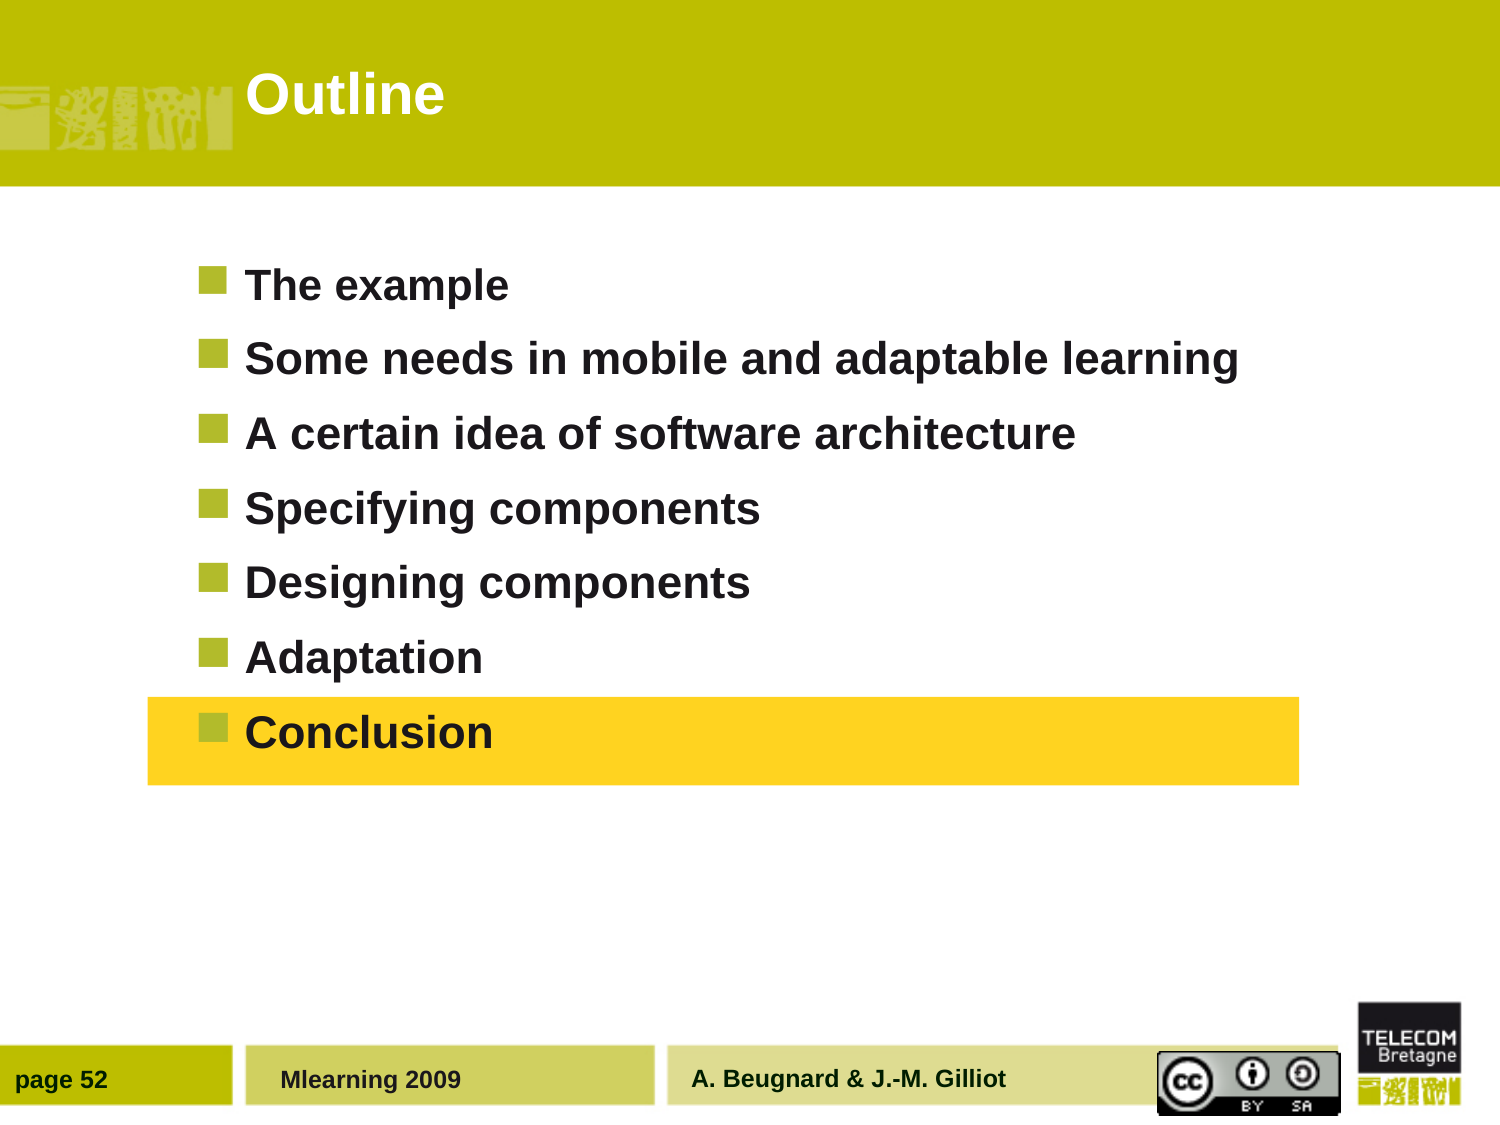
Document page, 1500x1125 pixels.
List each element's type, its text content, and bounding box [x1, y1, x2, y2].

title Outline [245, 23, 1459, 166]
list The example Some needs in mobile and adaptable learning A certain idea of software architecture Specifying components Designing components Adaptation Conclusion [200, 265, 1459, 987]
text_box [147, 696, 200, 786]
picture [0, 0, 1500, 1125]
